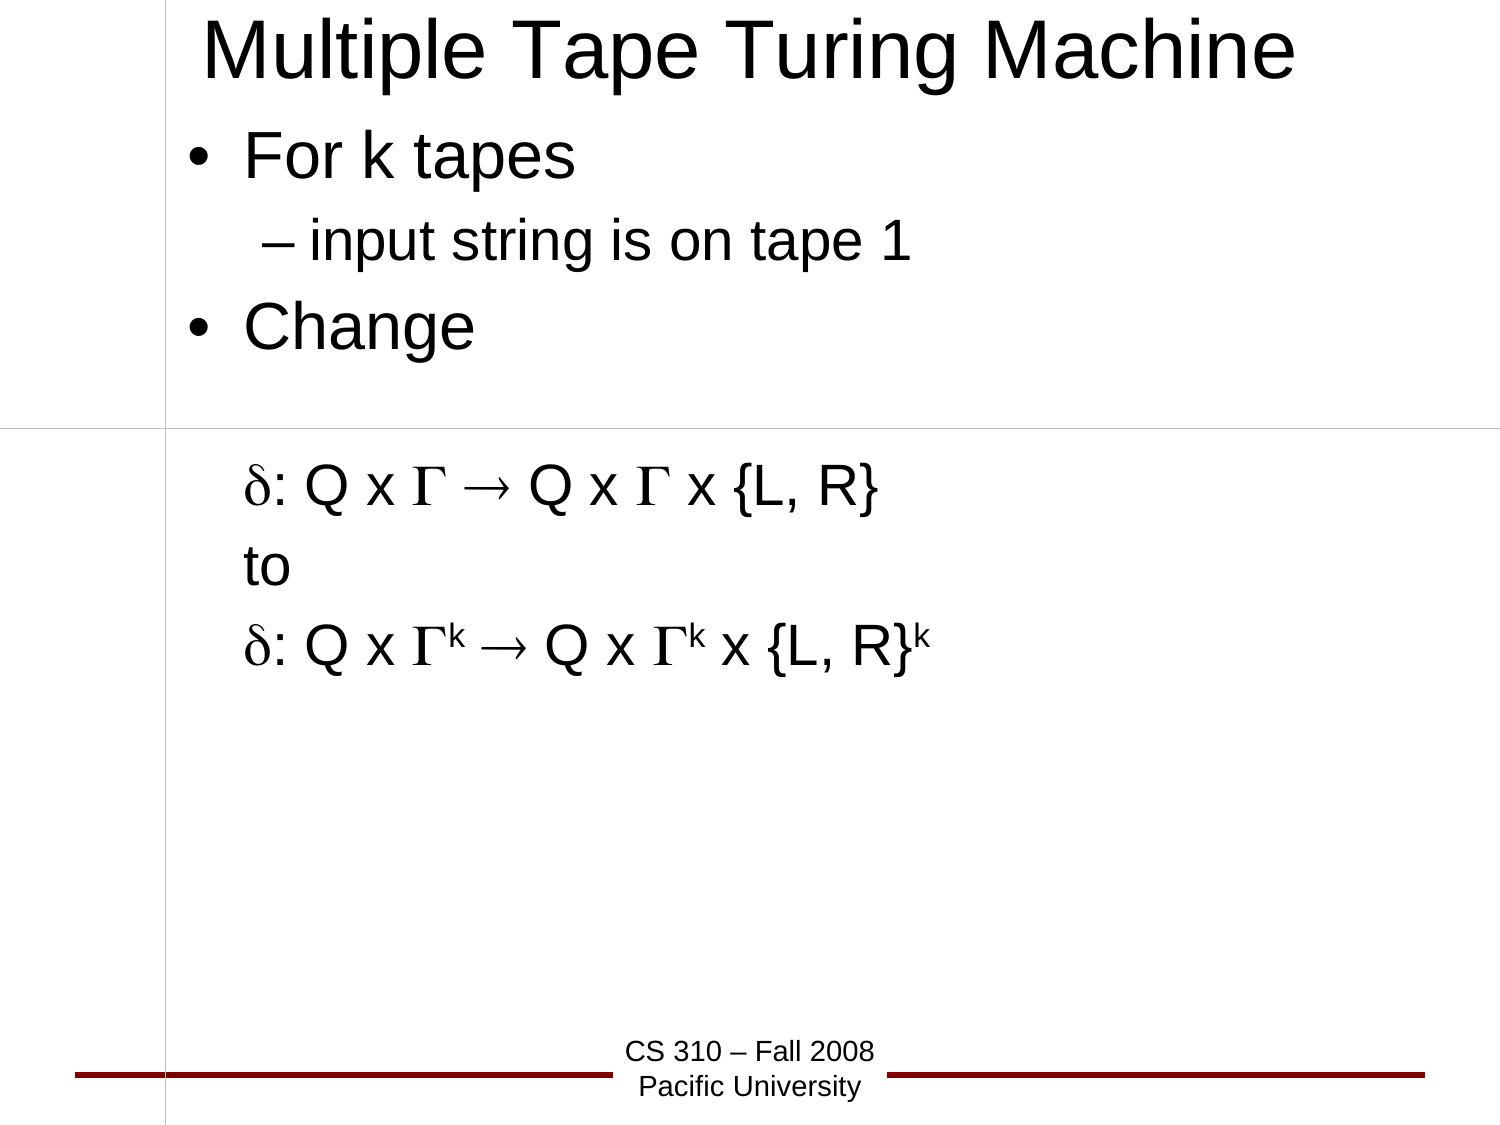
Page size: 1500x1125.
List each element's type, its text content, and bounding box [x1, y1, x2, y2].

list For k tapes input string is on tape 1 Change : Q x   Q x  x {L, R} to : Q x k  Q x k x {L, R}k [172, 110, 1448, 999]
title Multiple Tape Turing Machine [112, 0, 1388, 105]
